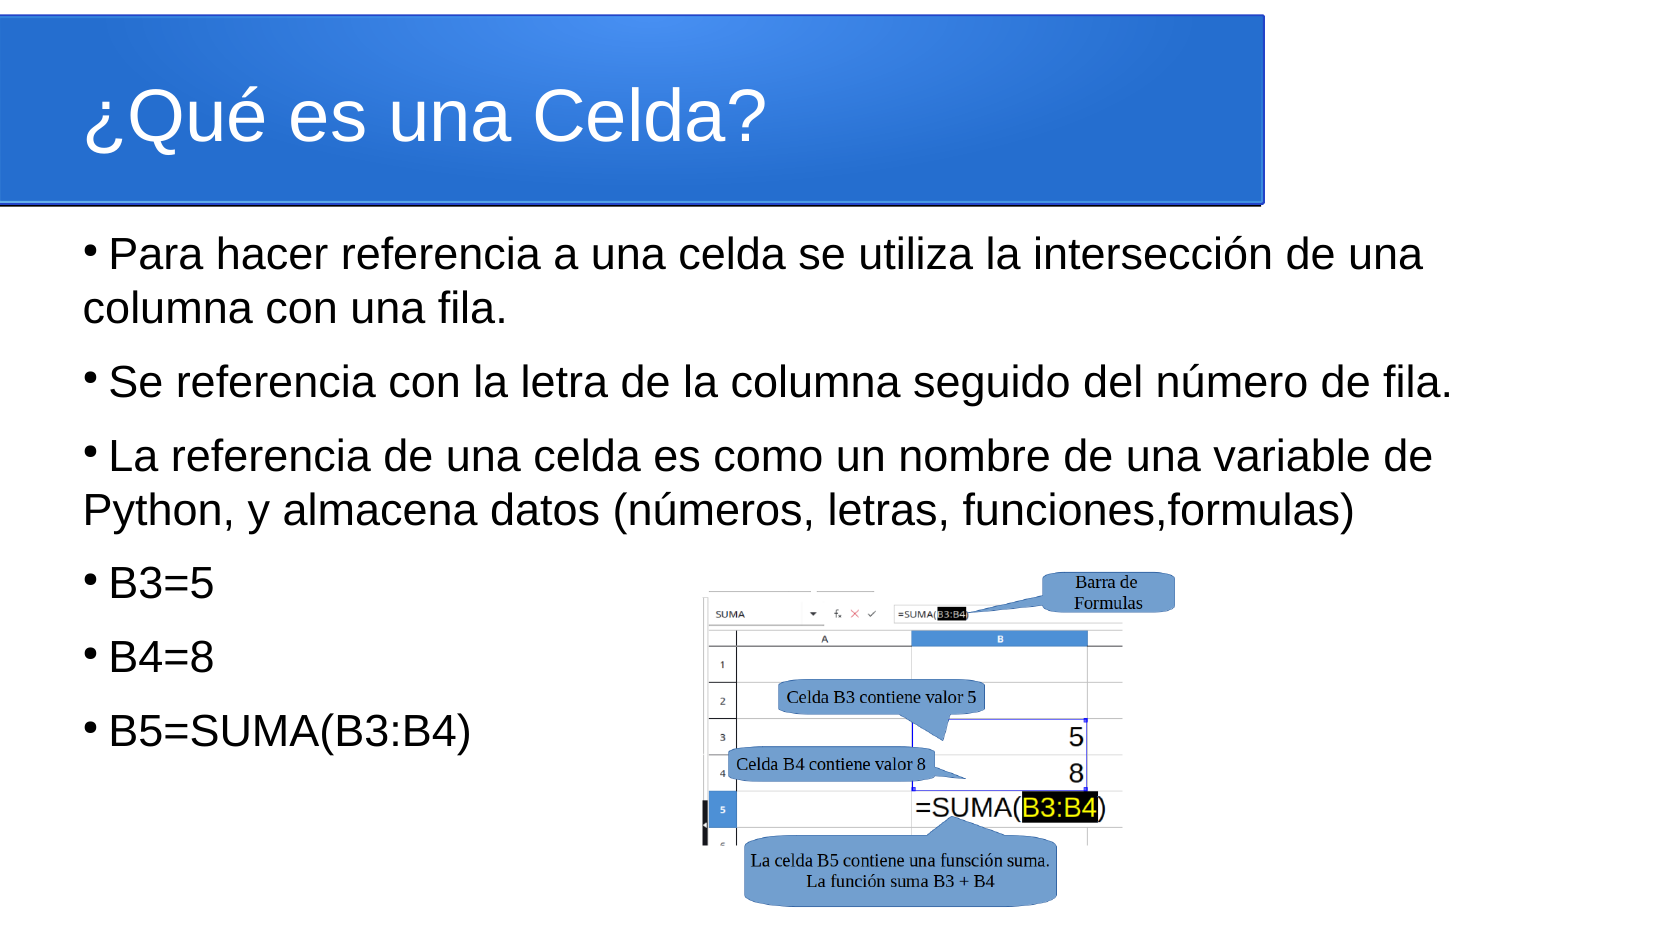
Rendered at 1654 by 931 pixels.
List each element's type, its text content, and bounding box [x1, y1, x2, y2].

picture [679, 549, 1186, 916]
list Para hacer referencia a una celda se utiliza la intersección de una columna con una fila. Se referencia con la letra de la columna seguido del número de fila. La referencia de una celda es como un nombre de una variable de Python, y almacena datos (números, letras, funciones,formulas) B3=5 B4=8 B5=SUMA(B3:B4) [82, 224, 1571, 764]
title ¿Qué es una Celda? [82, 35, 1235, 189]
